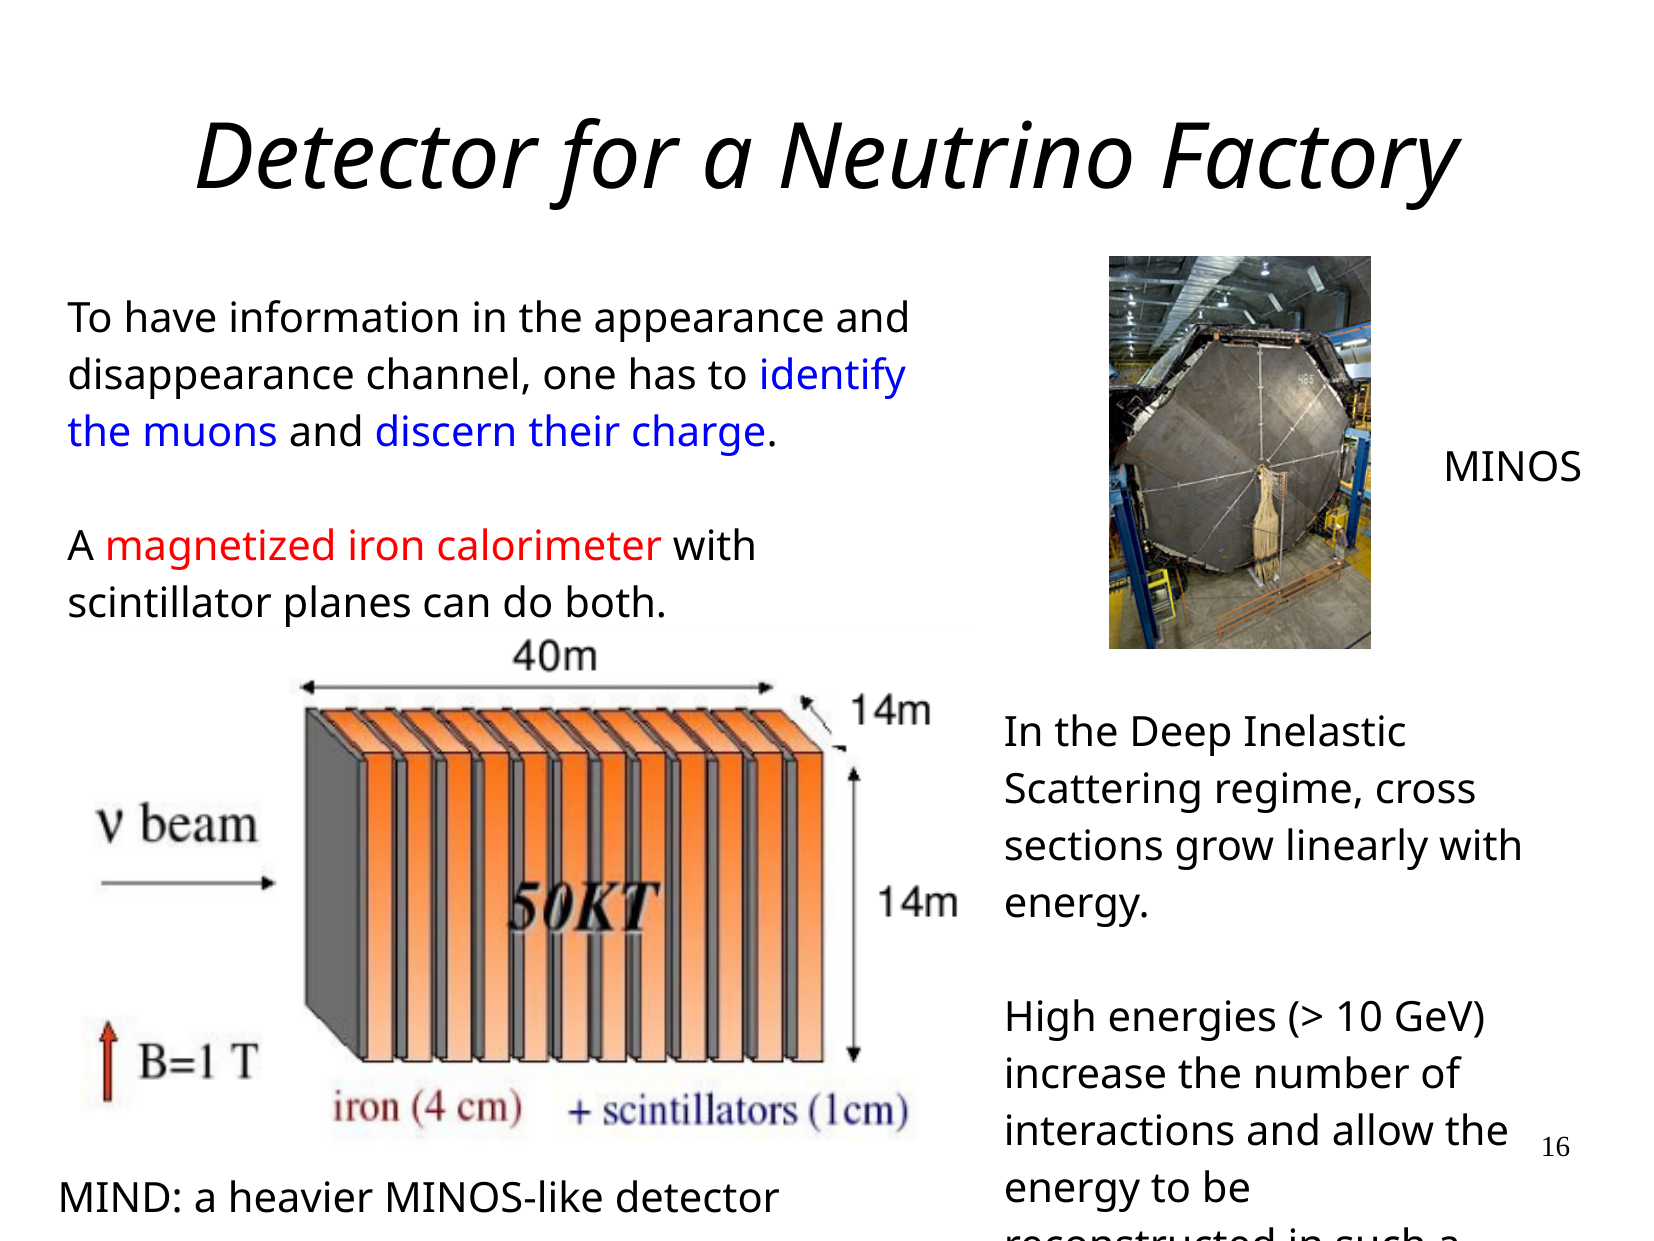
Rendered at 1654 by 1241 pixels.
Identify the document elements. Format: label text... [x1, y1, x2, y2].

text_box MINOS [1428, 429, 1653, 495]
text_box MIND: a heavier MINOS-like detector [42, 1160, 762, 1226]
picture [81, 627, 976, 1155]
title Detector for a Neutrino Factory [82, 49, 1571, 257]
text_box To have information in the appearance and disappearance channel, one has to identify the muons and discern their charge. A magnetized iron calorimeter with scintillator planes can do both. [52, 280, 951, 596]
picture [1109, 256, 1371, 649]
text_box In the Deep Inelastic Scattering regime, cross sections grow linearly with energy. High energies (> 10 GeV) increase the number of interactions and allow the energy to be reconstructed in such a detector. [988, 694, 1542, 1210]
